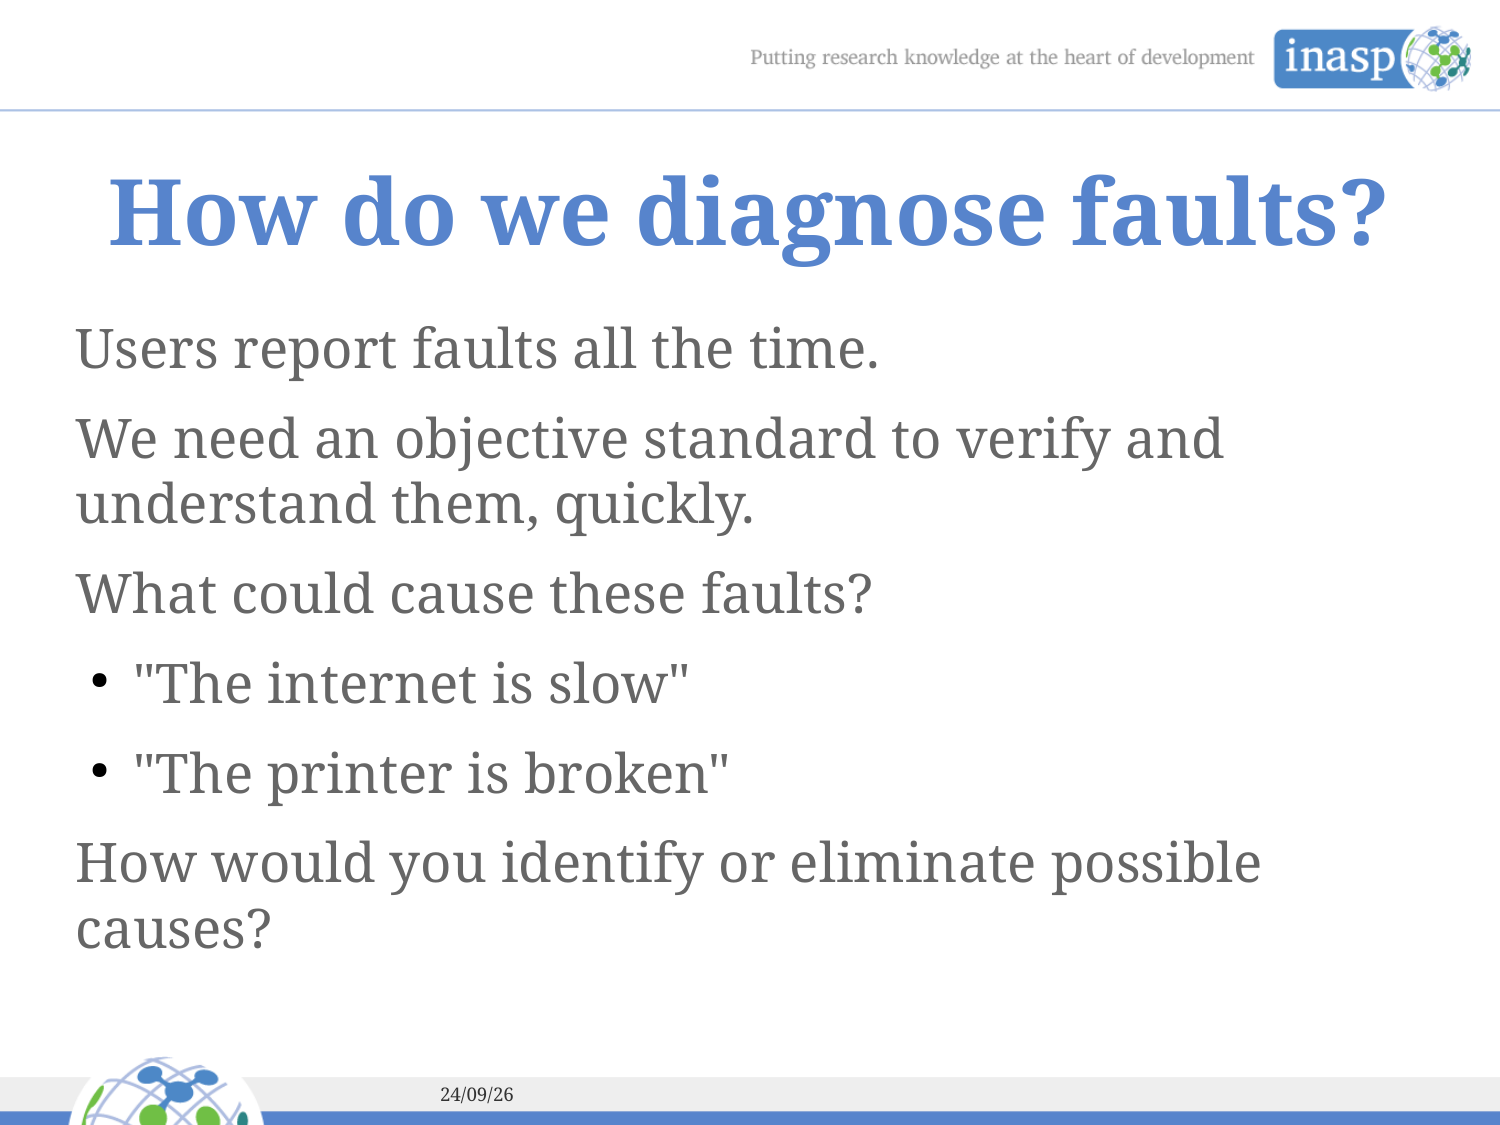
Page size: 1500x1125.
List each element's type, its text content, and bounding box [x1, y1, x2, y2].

list Users report faults all the time. We need an objective standard to verify and understand them, quickly. What could cause these faults? "The internet is slow" "The printer is broken" How would you identify or eliminate possible causes? [75, 313, 1426, 967]
picture [0, 0, 1500, 1125]
title How do we diagnose faults? [75, 129, 1426, 313]
